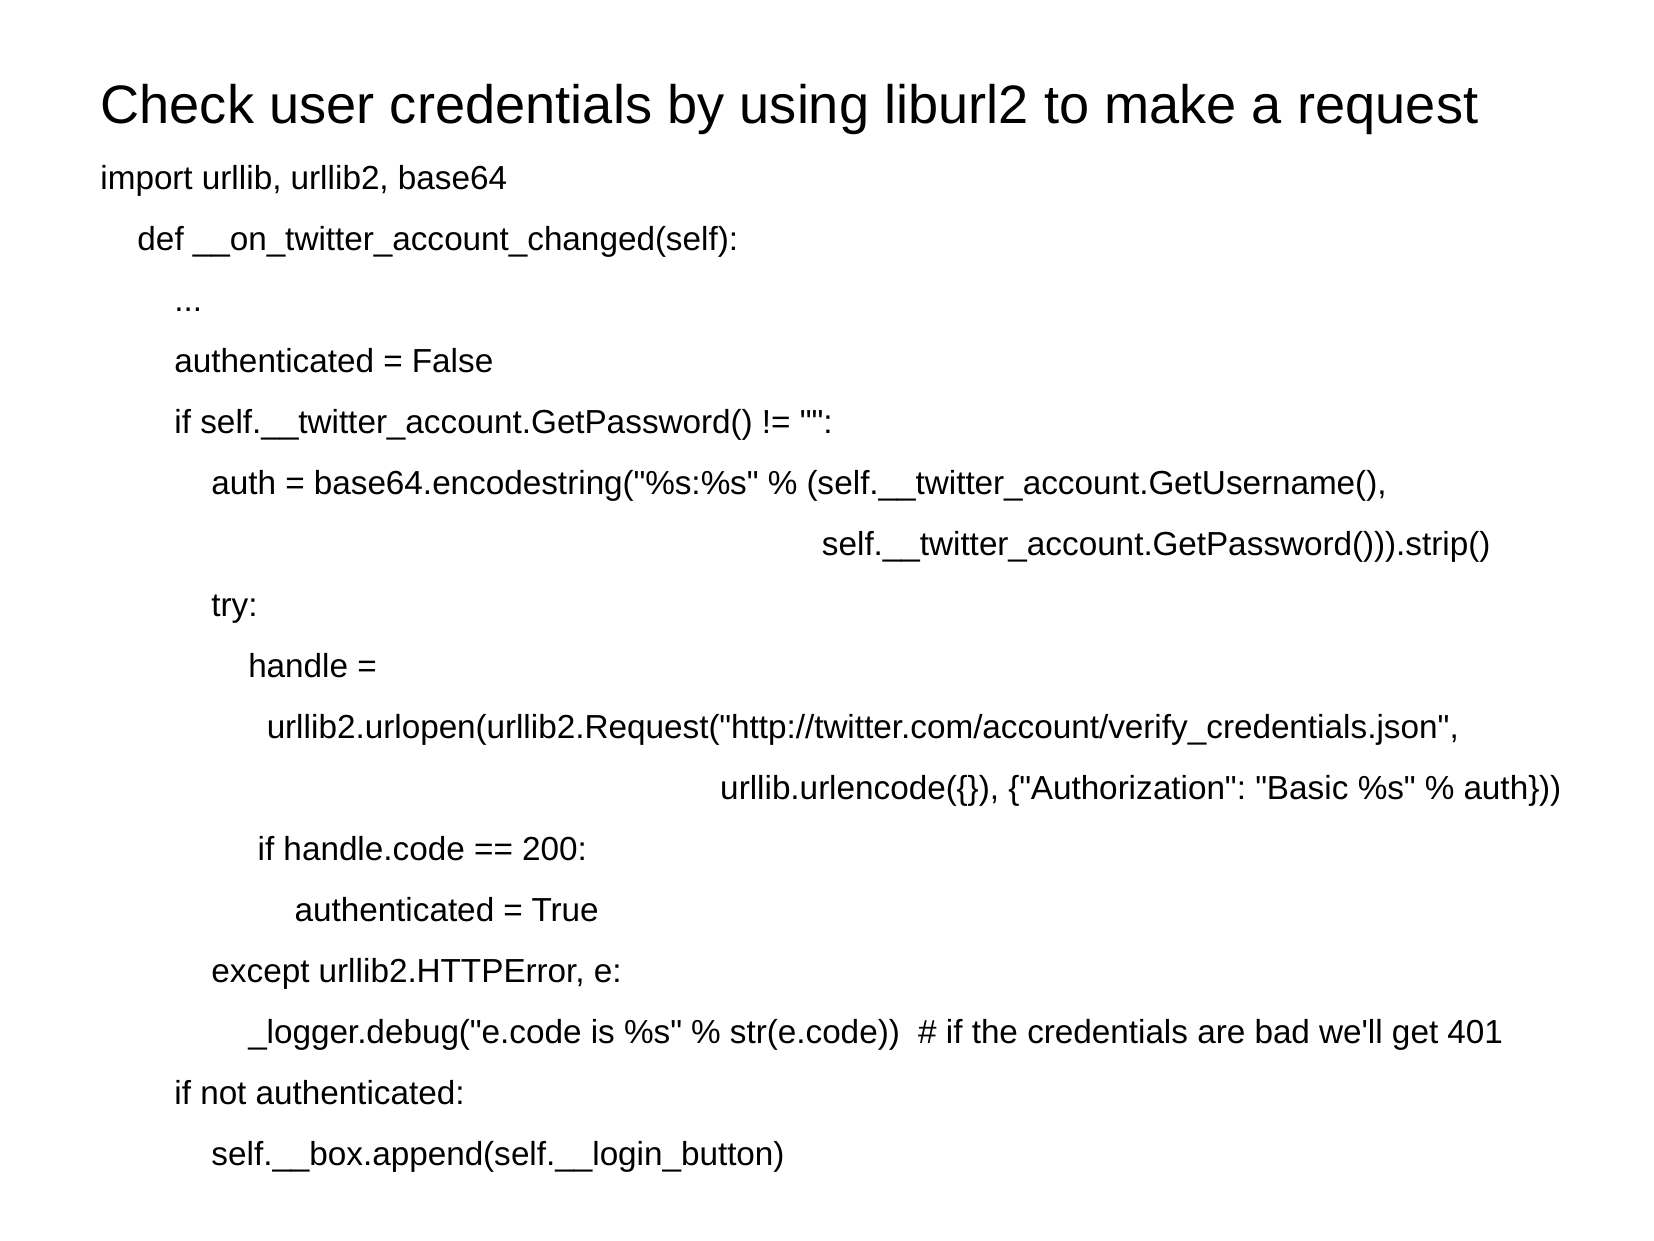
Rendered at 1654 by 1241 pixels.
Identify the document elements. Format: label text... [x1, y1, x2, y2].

list Check user credentials by using liburl2 to make a request import urllib, urllib2, base64 def __on_twitter_account_changed(self): ... authenticated = False if self.__twitter_account.GetPassword() != "": auth = base64.encodestring("%s:%s" % (self.__twitter_account.GetUsername(), self.__twitter_account.GetPassword())).strip() try: handle = urllib2.urlopen(urllib2.Request("http://twitter.com/account/verify_credentials.json", urllib.urlencode({}), {"Authorization": "Basic %s" % auth})) if handle.code == 200: authenticated = True except urllib2.HTTPError, e: _logger.debug("e.code is %s" % str(e.code)) # if the credentials are bad we'll get 401 if not authenticated: self.__box.append(self.__login_button) [82, 75, 1571, 1173]
